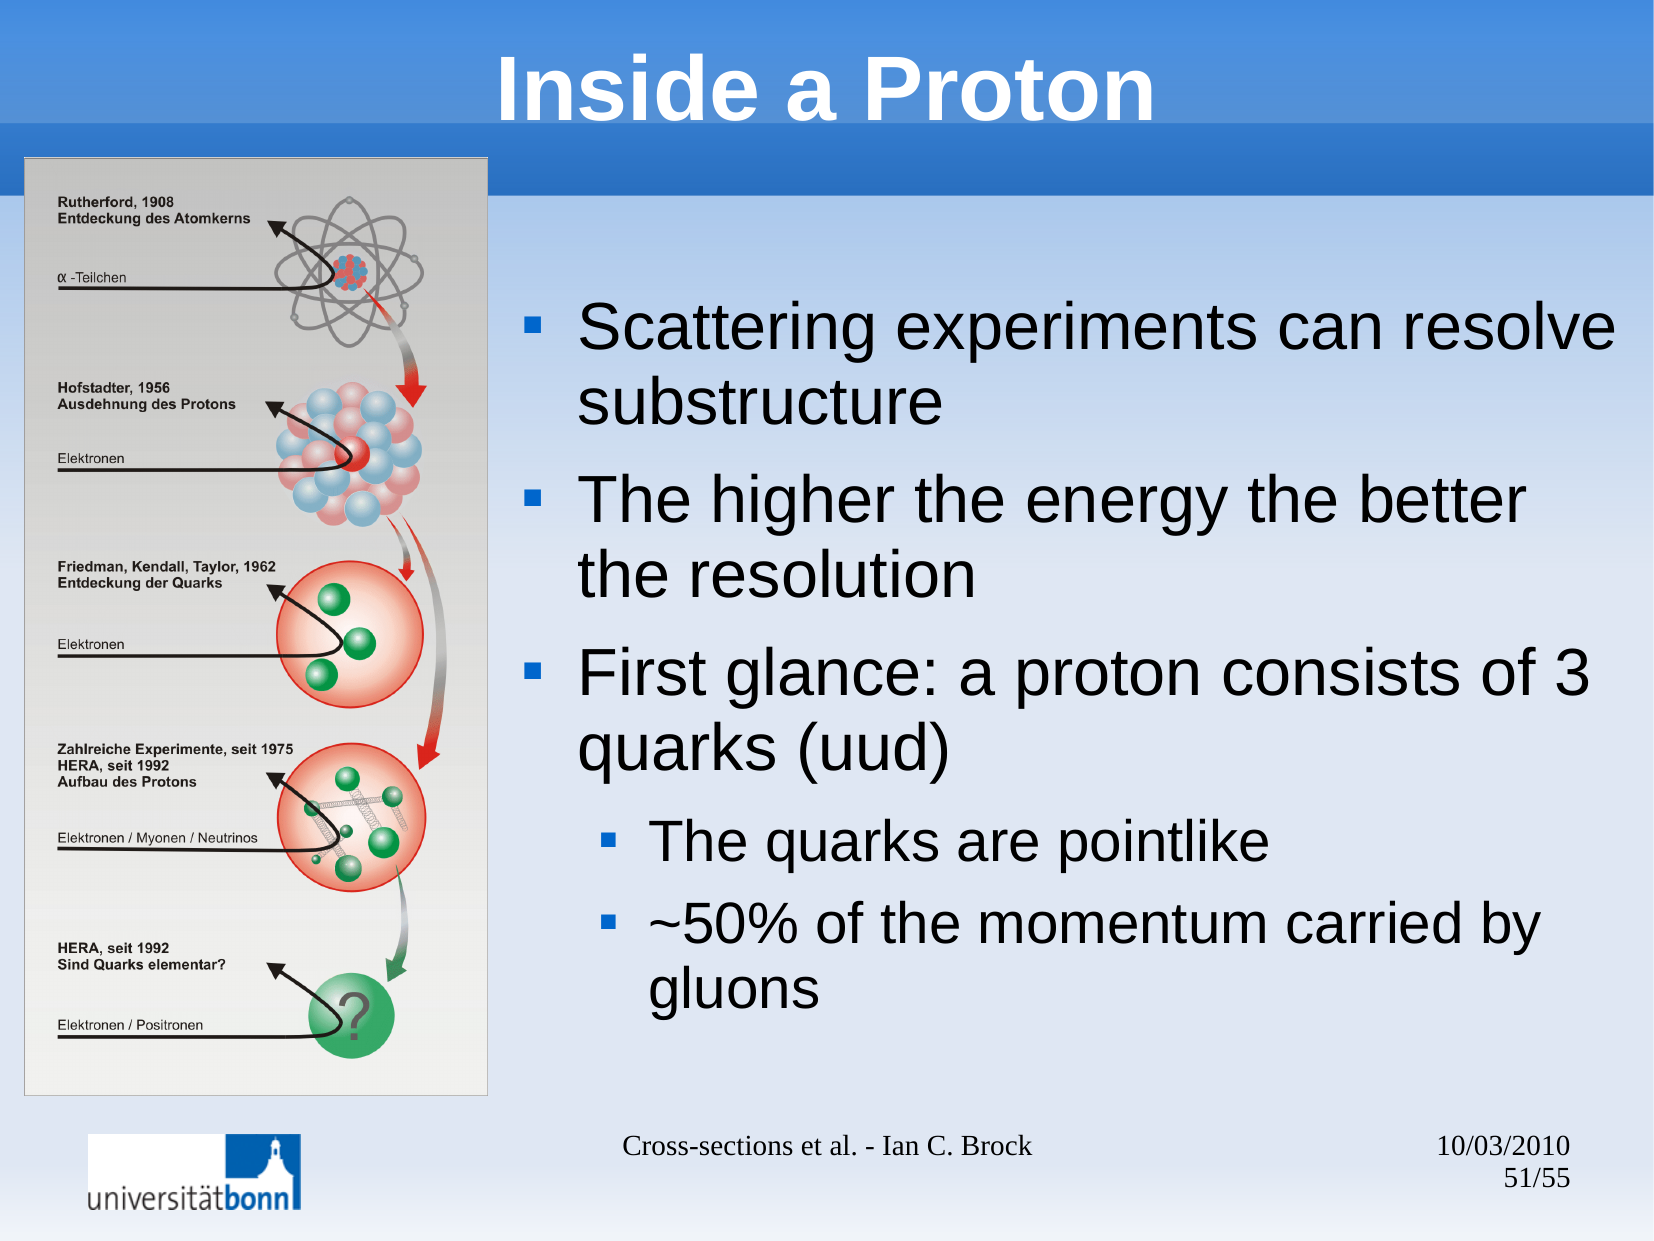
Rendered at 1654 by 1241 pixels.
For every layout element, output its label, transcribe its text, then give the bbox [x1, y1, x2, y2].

title Inside a Proton [0, 0, 1654, 185]
picture [0, 157, 1654, 1241]
list Scattering experiments can resolve substructure The higher the energy the better the resolution First glance: a proton consists of 3 quarks (uud) The quarks are pointlike ~50% of the momentum carried by gluons [506, 288, 1636, 1022]
